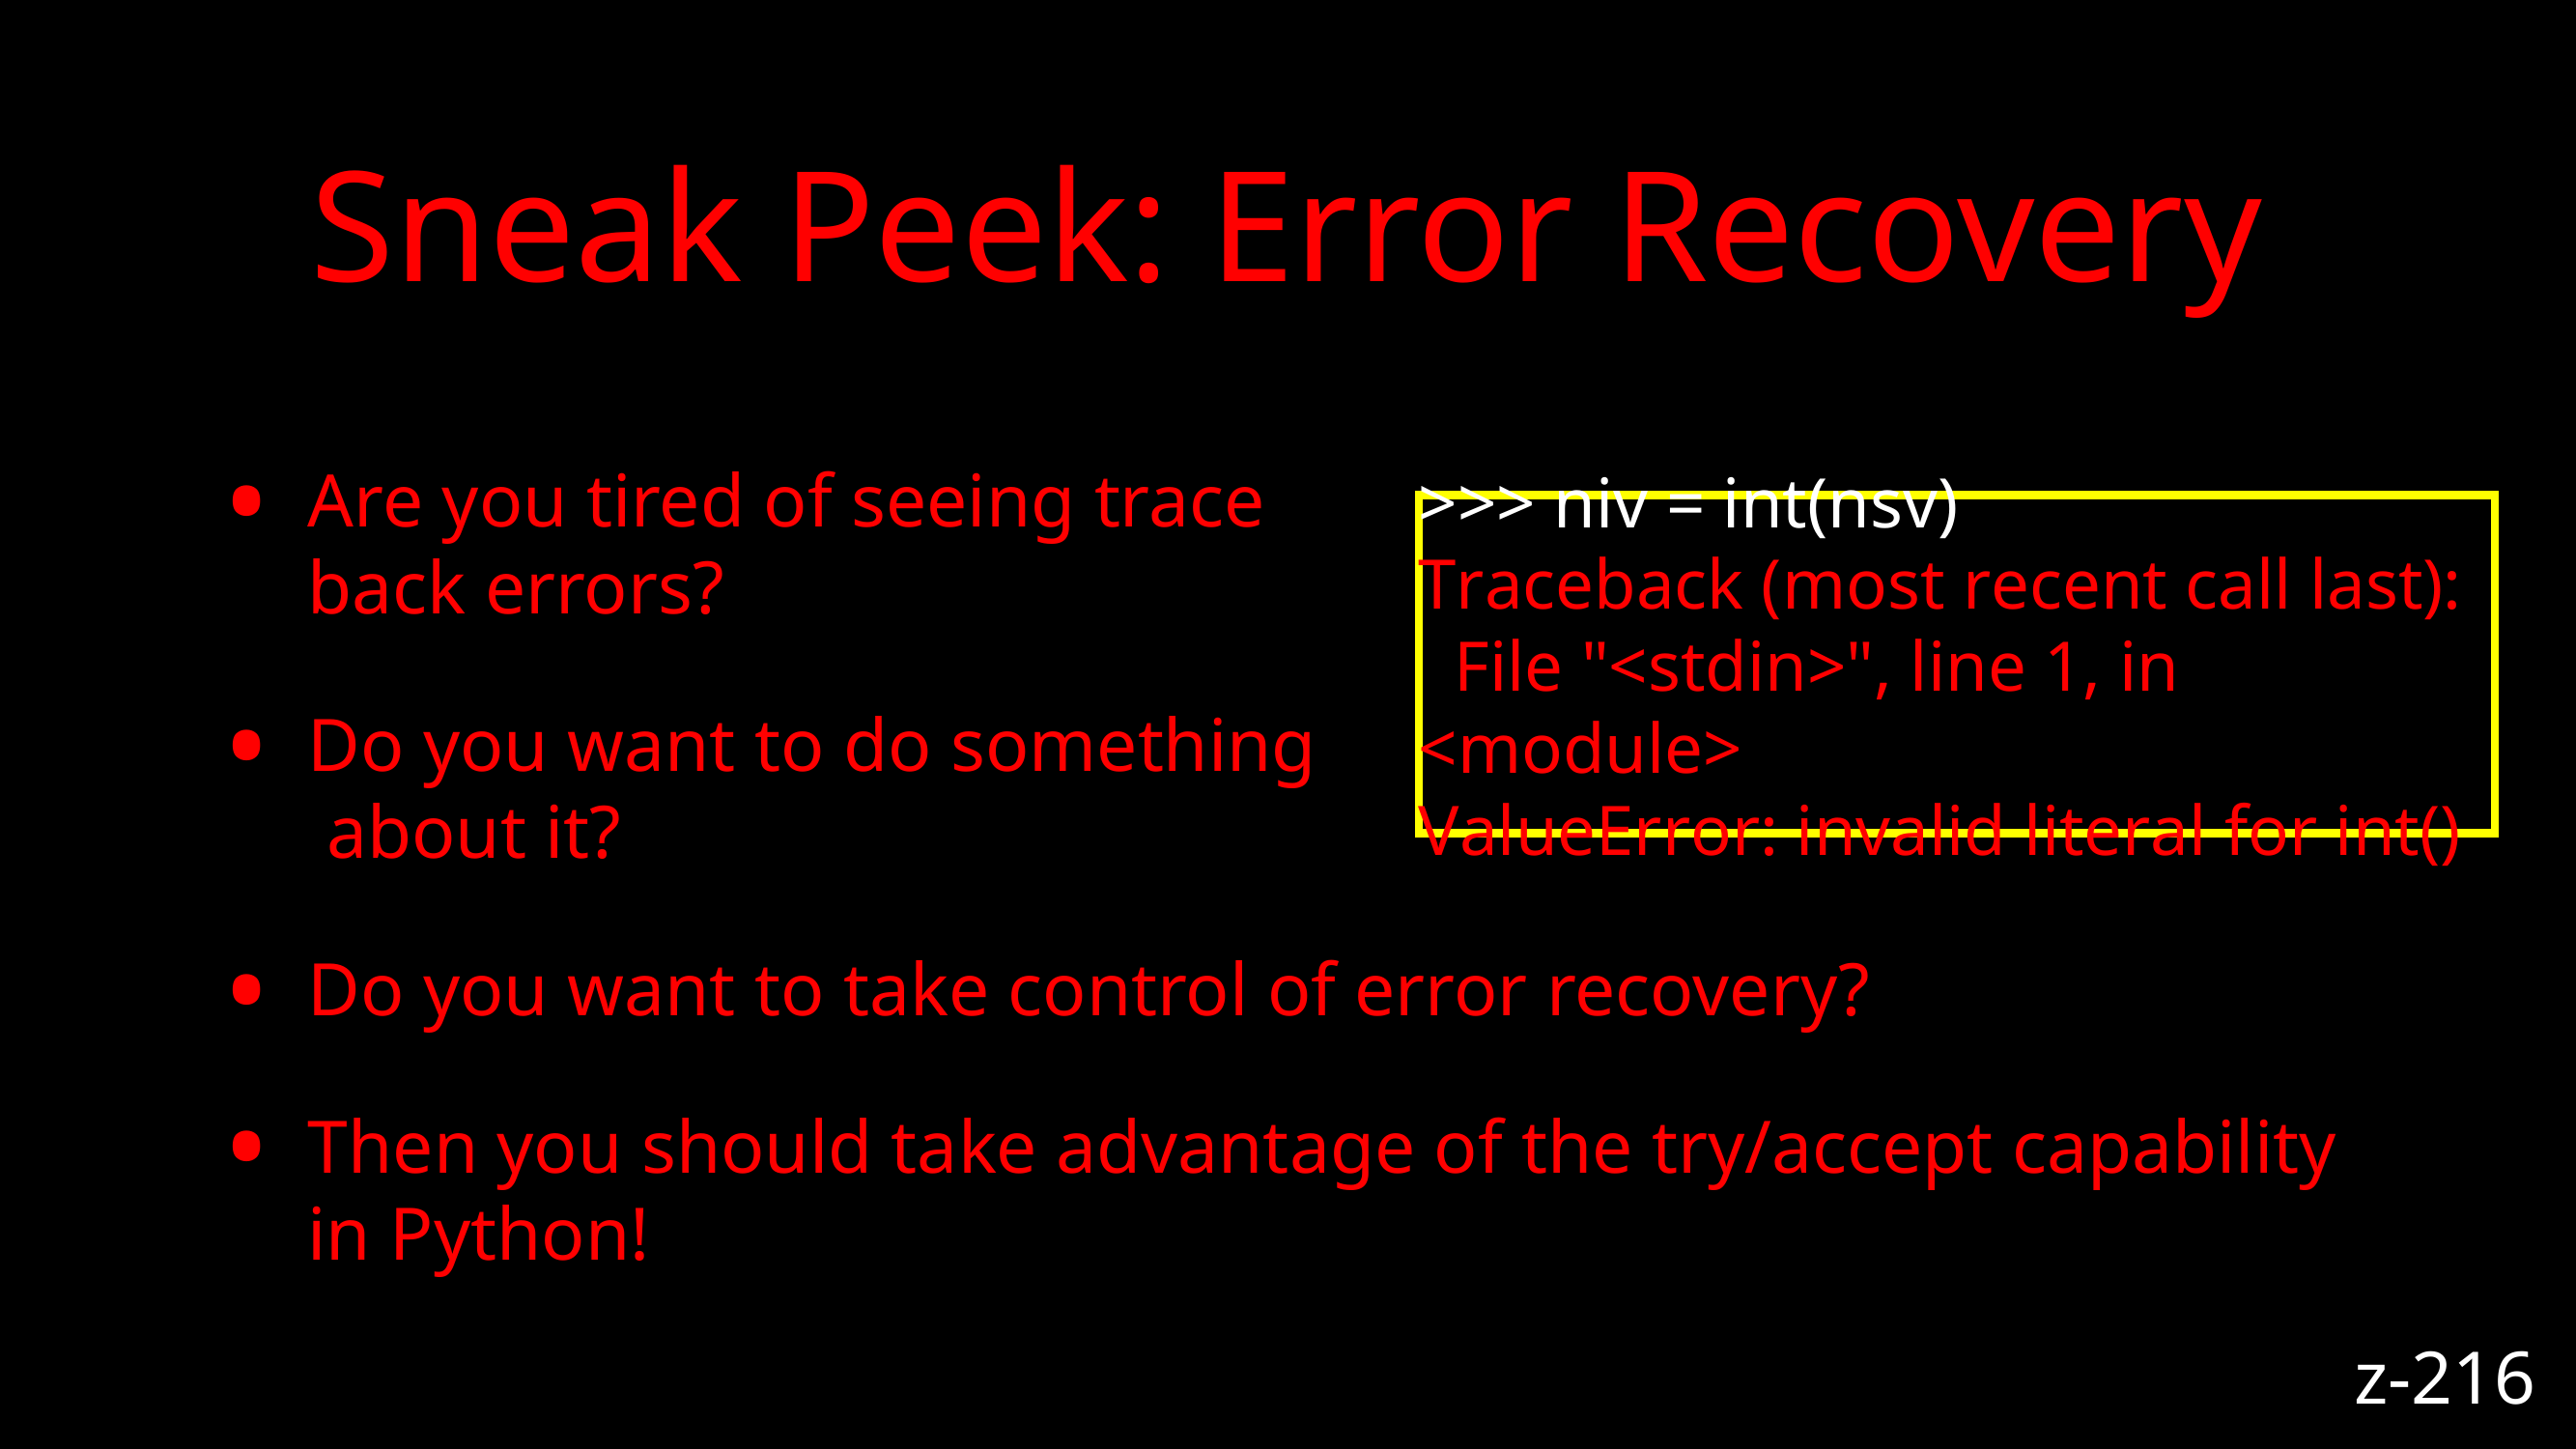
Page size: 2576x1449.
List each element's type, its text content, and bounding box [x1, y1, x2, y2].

text_box z-216 [2354, 1331, 2536, 1419]
text_box >>> niv = int(nsv) Traceback (most recent call last): File "<stdin>", line 1, in <module> ValueError: invalid literal for int() [1418, 495, 2496, 834]
title Sneak Peek: Error Recovery [183, 38, 2392, 403]
list Are you tired of seeing trace back errors? Do you want to do something about it? Do you want to take control of error recovery? Then you should take advantage of the try/accept capability in Python! [183, 412, 2392, 1317]
